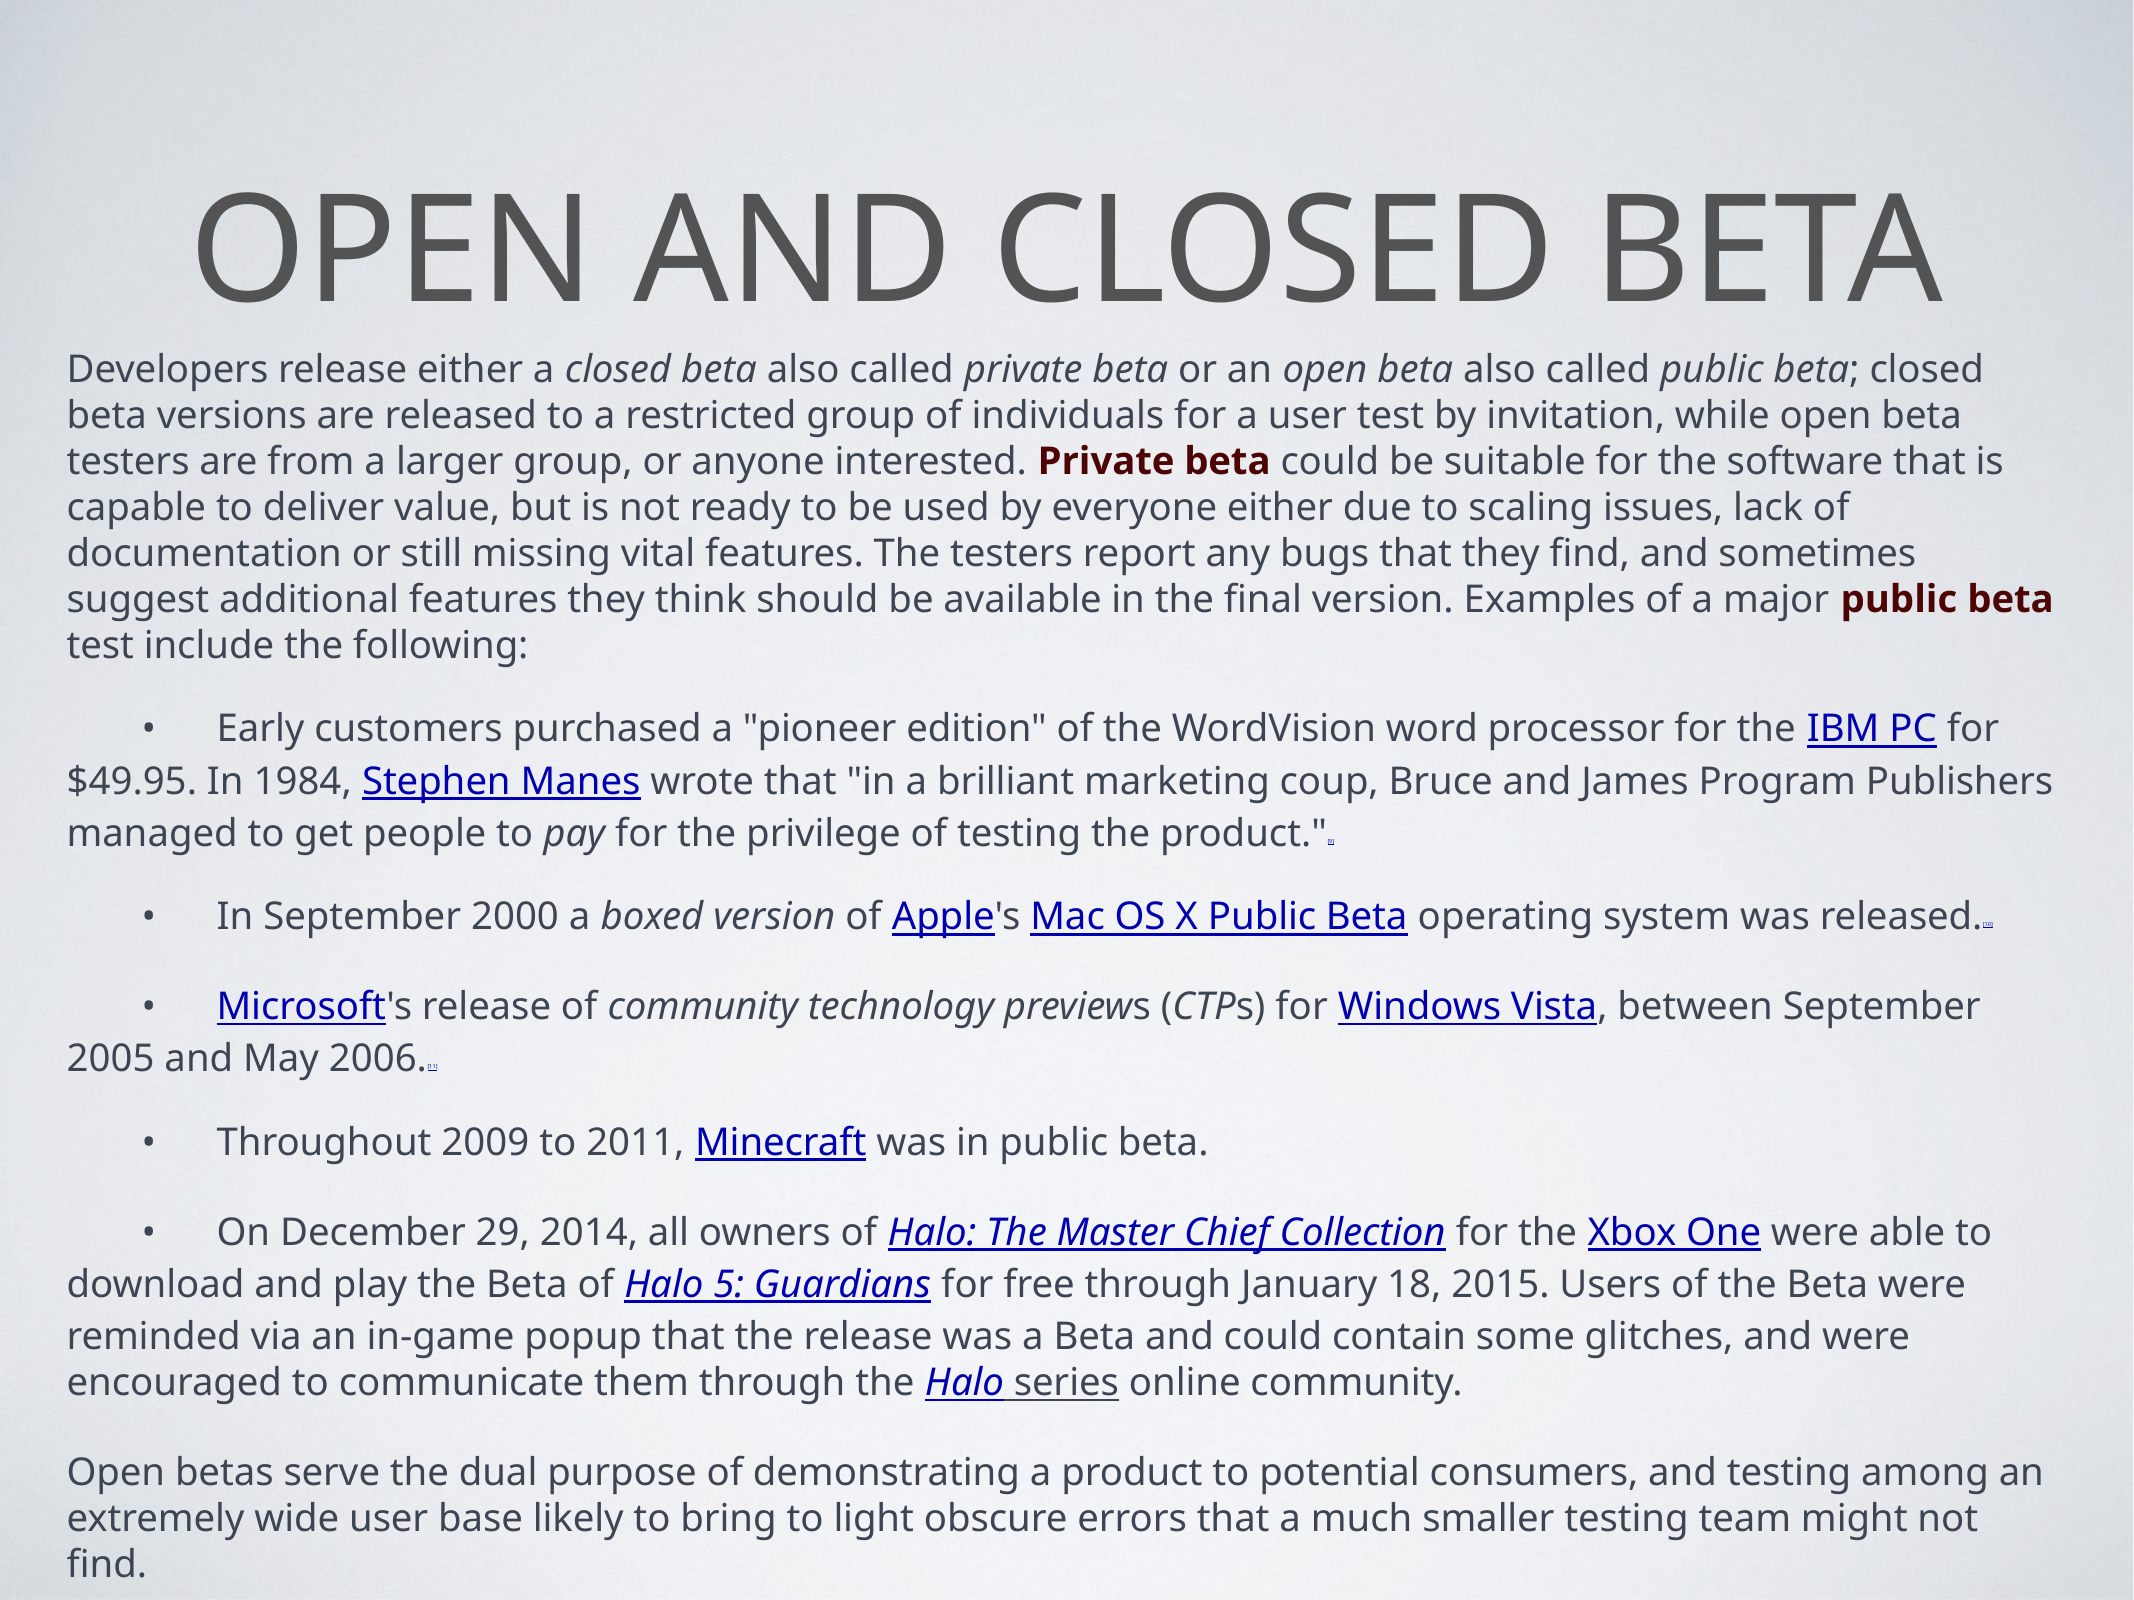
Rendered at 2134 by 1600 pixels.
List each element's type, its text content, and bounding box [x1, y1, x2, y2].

picture [0, 0, 2134, 1600]
title Open and closed beta [58, 41, 2075, 442]
list Developers release either a closed beta also called private beta or an open beta also called public beta; closed beta versions are released to a restricted group of individuals for a user test by invitation, while open beta testers are from a larger group, or anyone interested. Private beta could be suitable for the software that is capable to deliver value, but is not ready to be used by everyone either due to scaling issues, lack of documentation or still missing vital features. The testers report any bugs that they find, and sometimes suggest additional features they think should be available in the final version. Examples of a major public beta test include the following: • Early customers purchased a "pioneer edition" of the WordVision word processor for the IBM PC for $49.95. In 1984, Stephen Manes wrote that "in a brilliant marketing coup, Bruce and James Program Publishers managed to get people to pay for the privilege of testing the product."[9] • In September 2000 a boxed version of Apple's Mac OS X Public Beta operating system was released.[10] • Microsoft's release of community technology previews (CTPs) for Windows Vista, between September 2005 and May 2006.[11] • Throughout 2009 to 2011, Minecraft was in public beta. • On December 29, 2014, all owners of Halo: The Master Chief Collection for the Xbox One were able to download and play the Beta of Halo 5: Guardians for free through January 18, 2015. Users of the Beta were reminded via an in-game popup that the release was a Beta and could contain some glitches, and were encouraged to communicate them through the Halo series online community. Open betas serve the dual purpose of demonstrating a product to potential consumers, and testing among an extremely wide user base likely to bring to light obscure errors that a much smaller testing team might not find. [58, 447, 2075, 1482]
